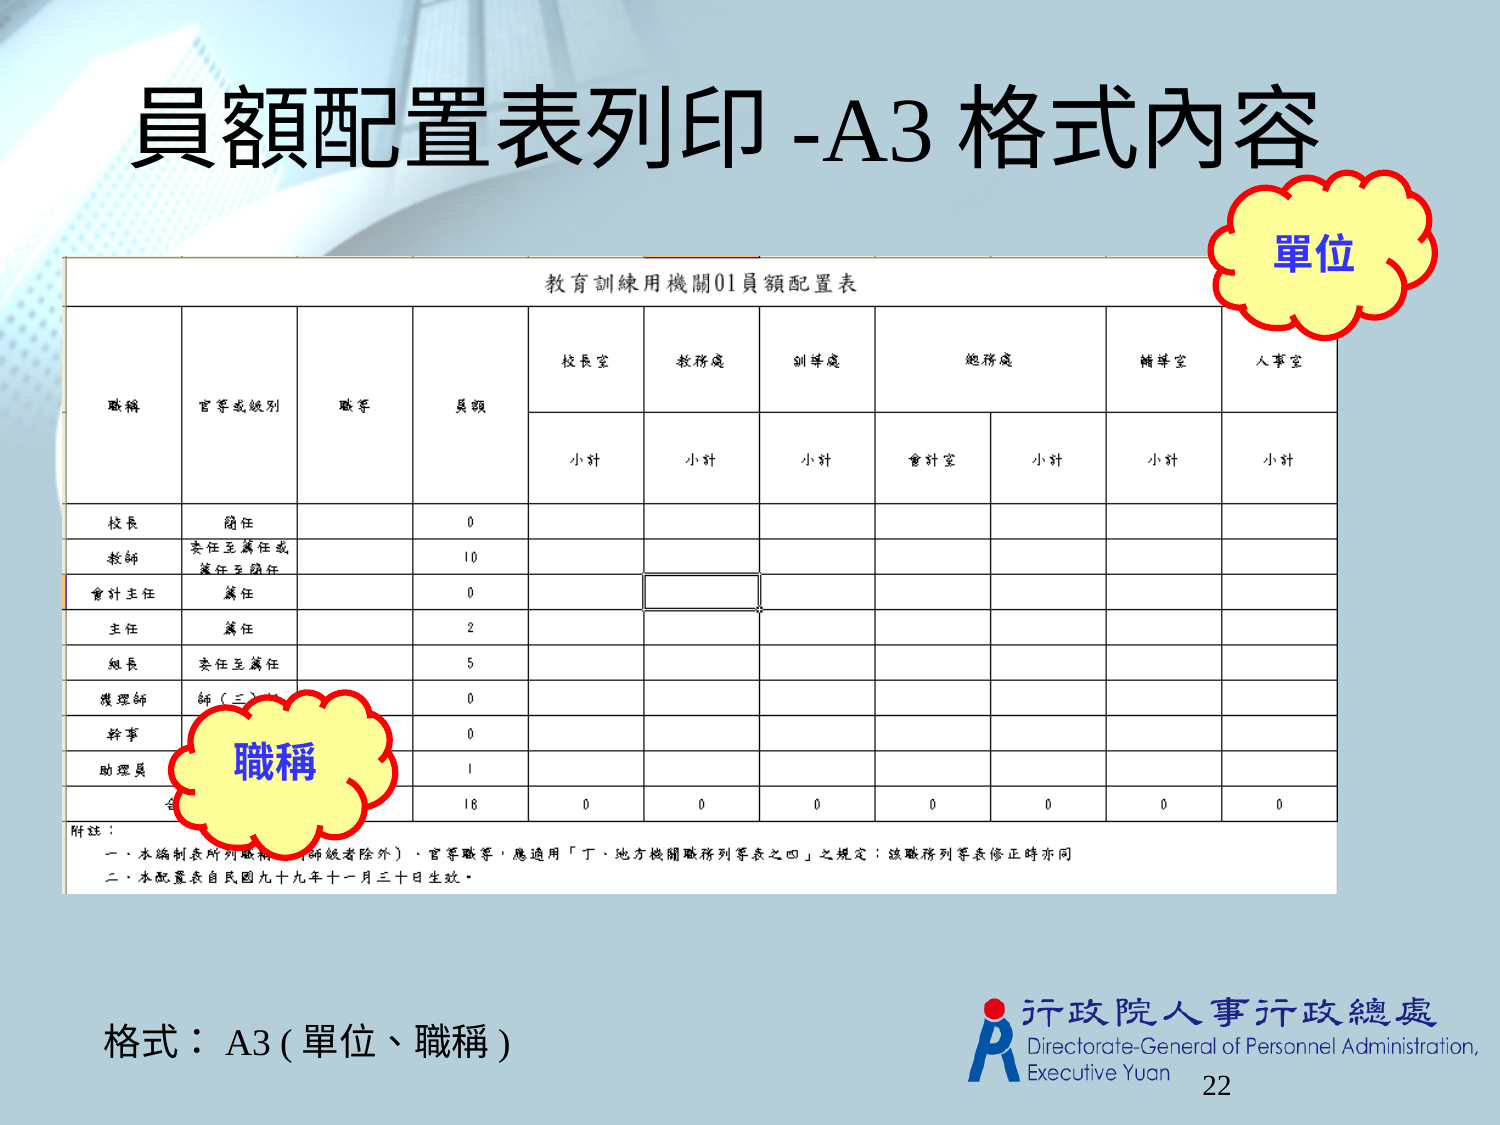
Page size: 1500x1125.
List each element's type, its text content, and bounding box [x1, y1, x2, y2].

text_box [1210, 172, 1435, 339]
text_box 單位 [1257, 220, 1372, 286]
text_box 職稱 [218, 727, 333, 793]
picture [62, 256, 1338, 894]
title 員額配置表列印-A3格式內容 [112, 31, 1388, 219]
text_box 格式：A3 (單位、職稱) [88, 1000, 585, 1081]
text_box [171, 692, 396, 858]
text_box [1187, 1058, 1500, 1124]
